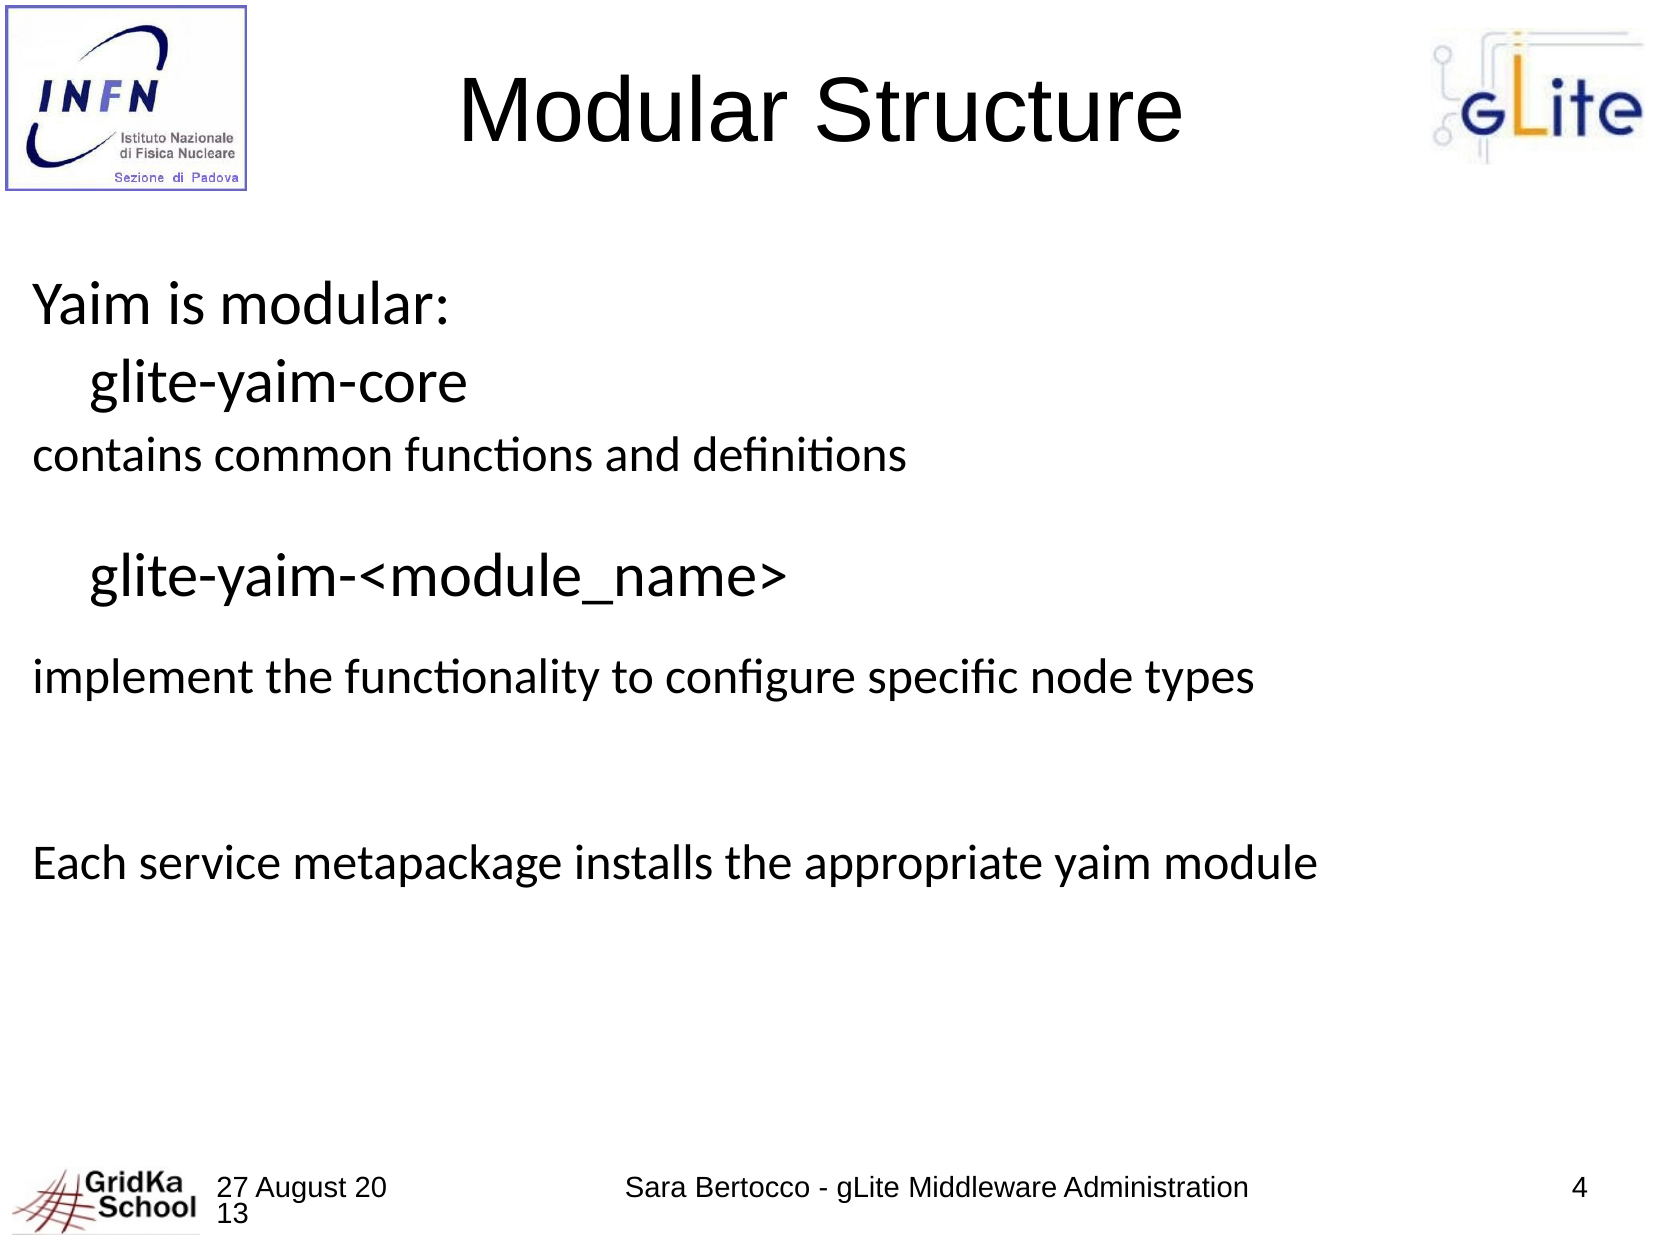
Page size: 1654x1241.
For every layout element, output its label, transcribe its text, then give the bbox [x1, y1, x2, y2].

picture [1430, 28, 1645, 165]
text_box Yaim is modular: glite-yaim-core contains common functions and definitions glite-yaim-<module_name> implement the functionality to configure specific node types Each service metapackage installs the appropriate yaim module [0, 270, 1653, 1241]
title Modular Structure [0, 25, 1645, 195]
picture [5, 5, 247, 191]
